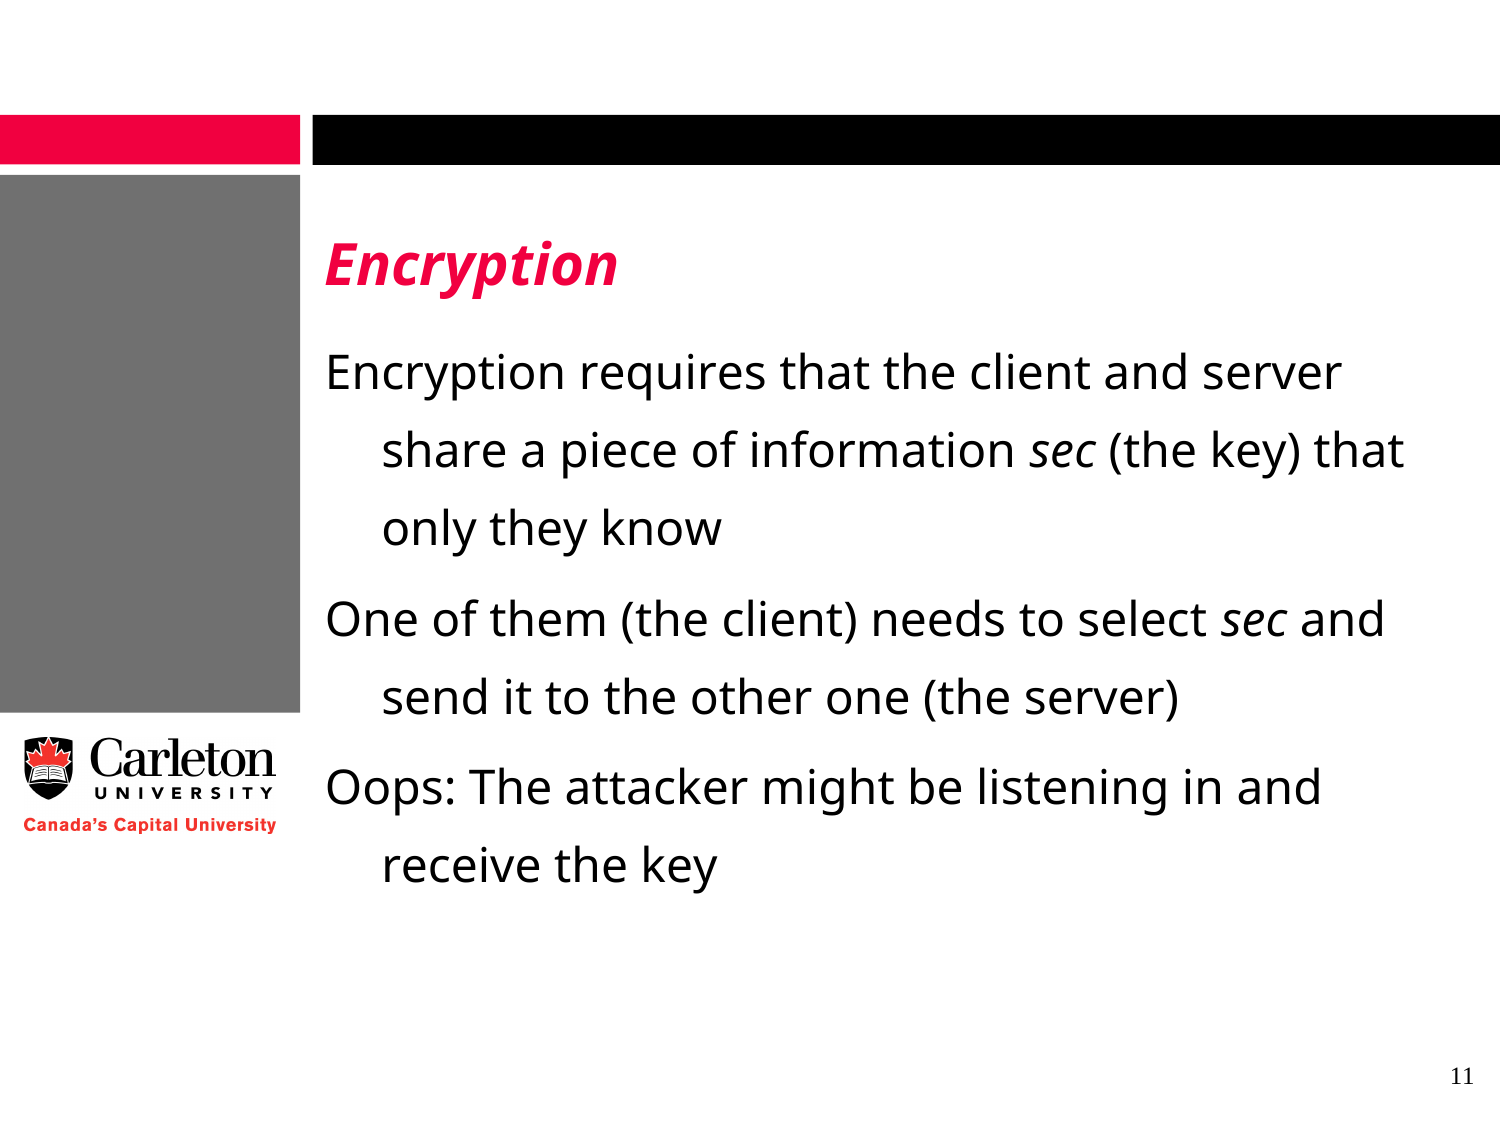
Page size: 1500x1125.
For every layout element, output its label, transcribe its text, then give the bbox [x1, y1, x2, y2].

picture [24, 737, 276, 834]
title Encryption [324, 187, 1450, 324]
list Encryption requires that the client and server share a piece of information sec (the key) that only they know One of them (the client) needs to select sec and send it to the other one (the server) Oops: The attacker might be listening in and receive the key [324, 324, 1450, 1036]
